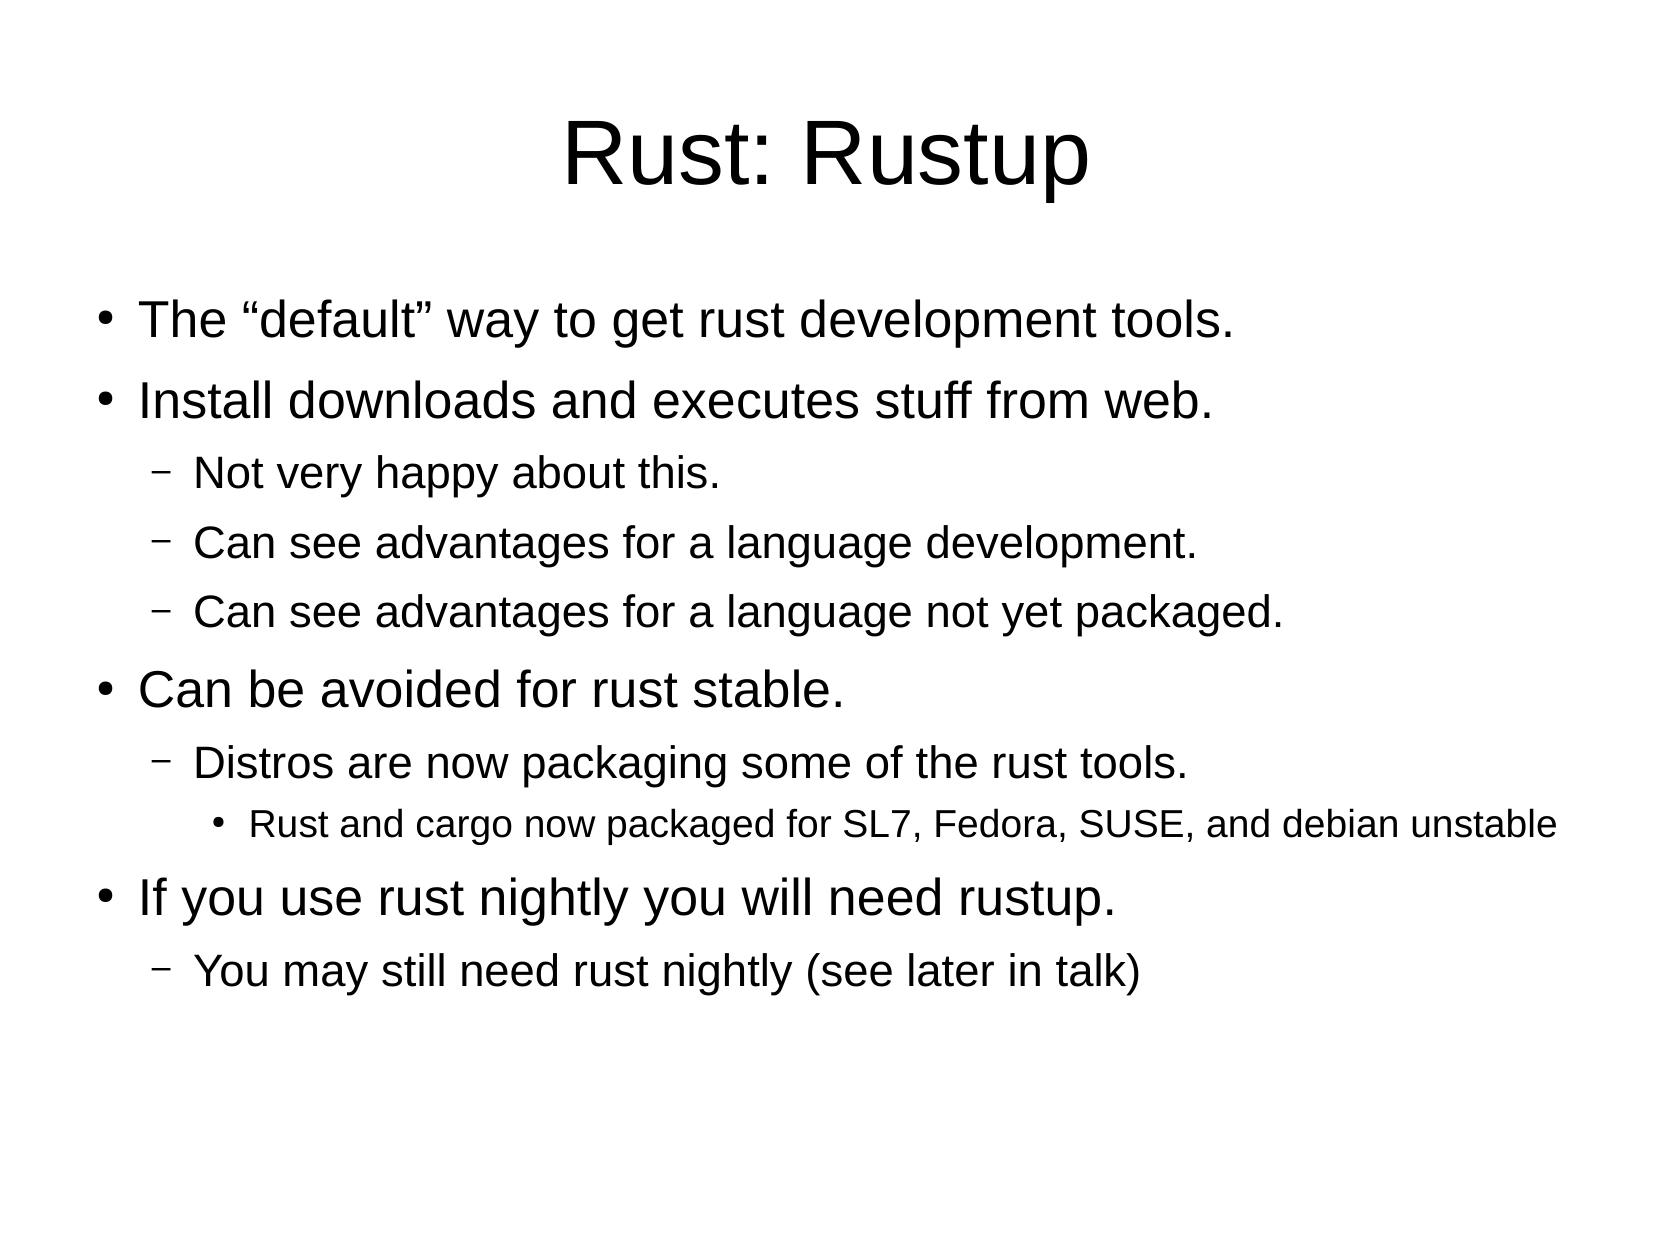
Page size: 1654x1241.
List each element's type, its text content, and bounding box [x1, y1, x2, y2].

title Rust: Rustup [82, 49, 1571, 257]
list The “default” way to get rust development tools. Install downloads and executes stuff from web. Not very happy about this. Can see advantages for a language development. Can see advantages for a language not yet packaged. Can be avoided for rust stable. Distros are now packaging some of the rust tools. Rust and cargo now packaged for SL7, Fedora, SUSE, and debian unstable If you use rust nightly you will need rustup. You may still need rust nightly (see later in talk) [82, 290, 1571, 1010]
